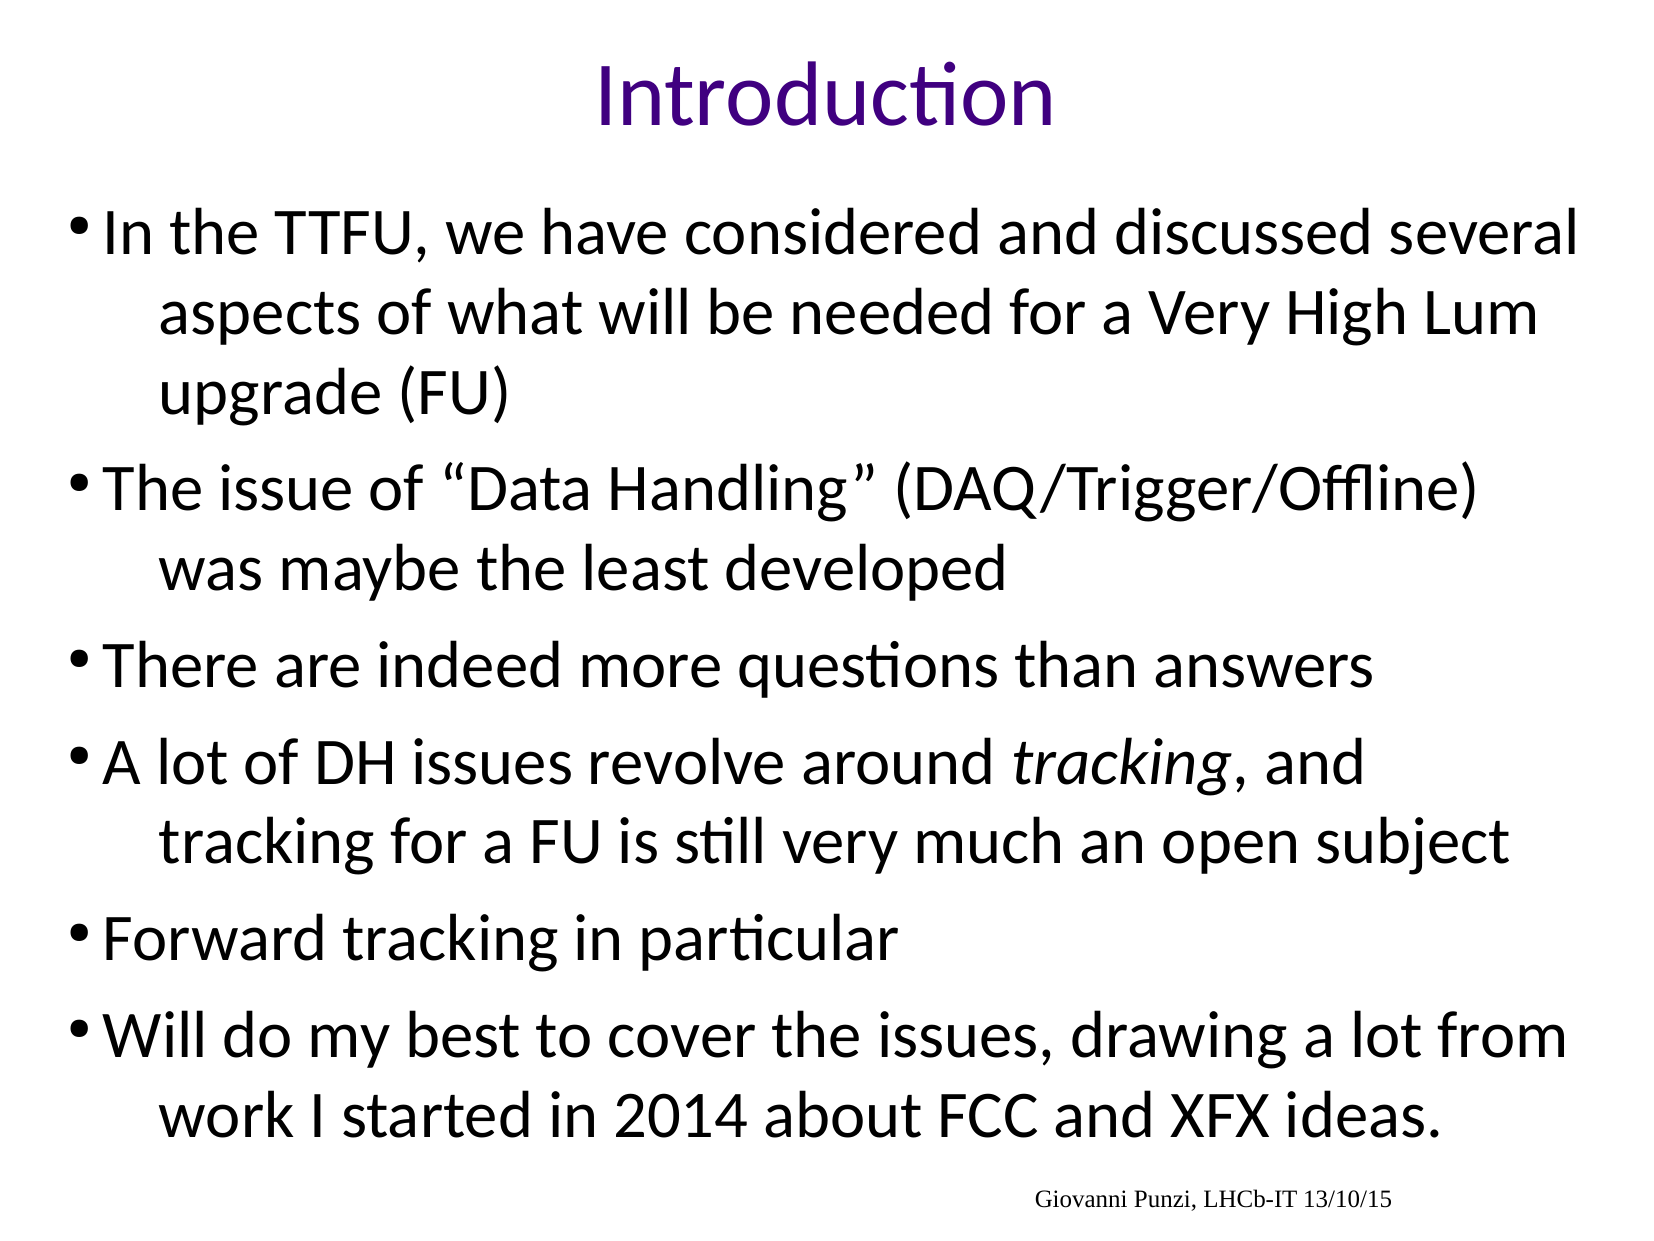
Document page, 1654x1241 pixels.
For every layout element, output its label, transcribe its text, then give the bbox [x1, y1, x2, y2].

list In the TTFU, we have considered and discussed several aspects of what will be needed for a Very High Lum upgrade (FU) The issue of “Data Handling” (DAQ/Trigger/Offline) was maybe the least developed There are indeed more questions than answers A lot of DH issues revolve around tracking, and tracking for a FU is still very much an open subject Forward tracking in particular Will do my best to cover the issues, drawing a lot from work I started in 2014 about FCC and XFX ideas. [52, 180, 1606, 1159]
title Introduction [82, 25, 1569, 152]
